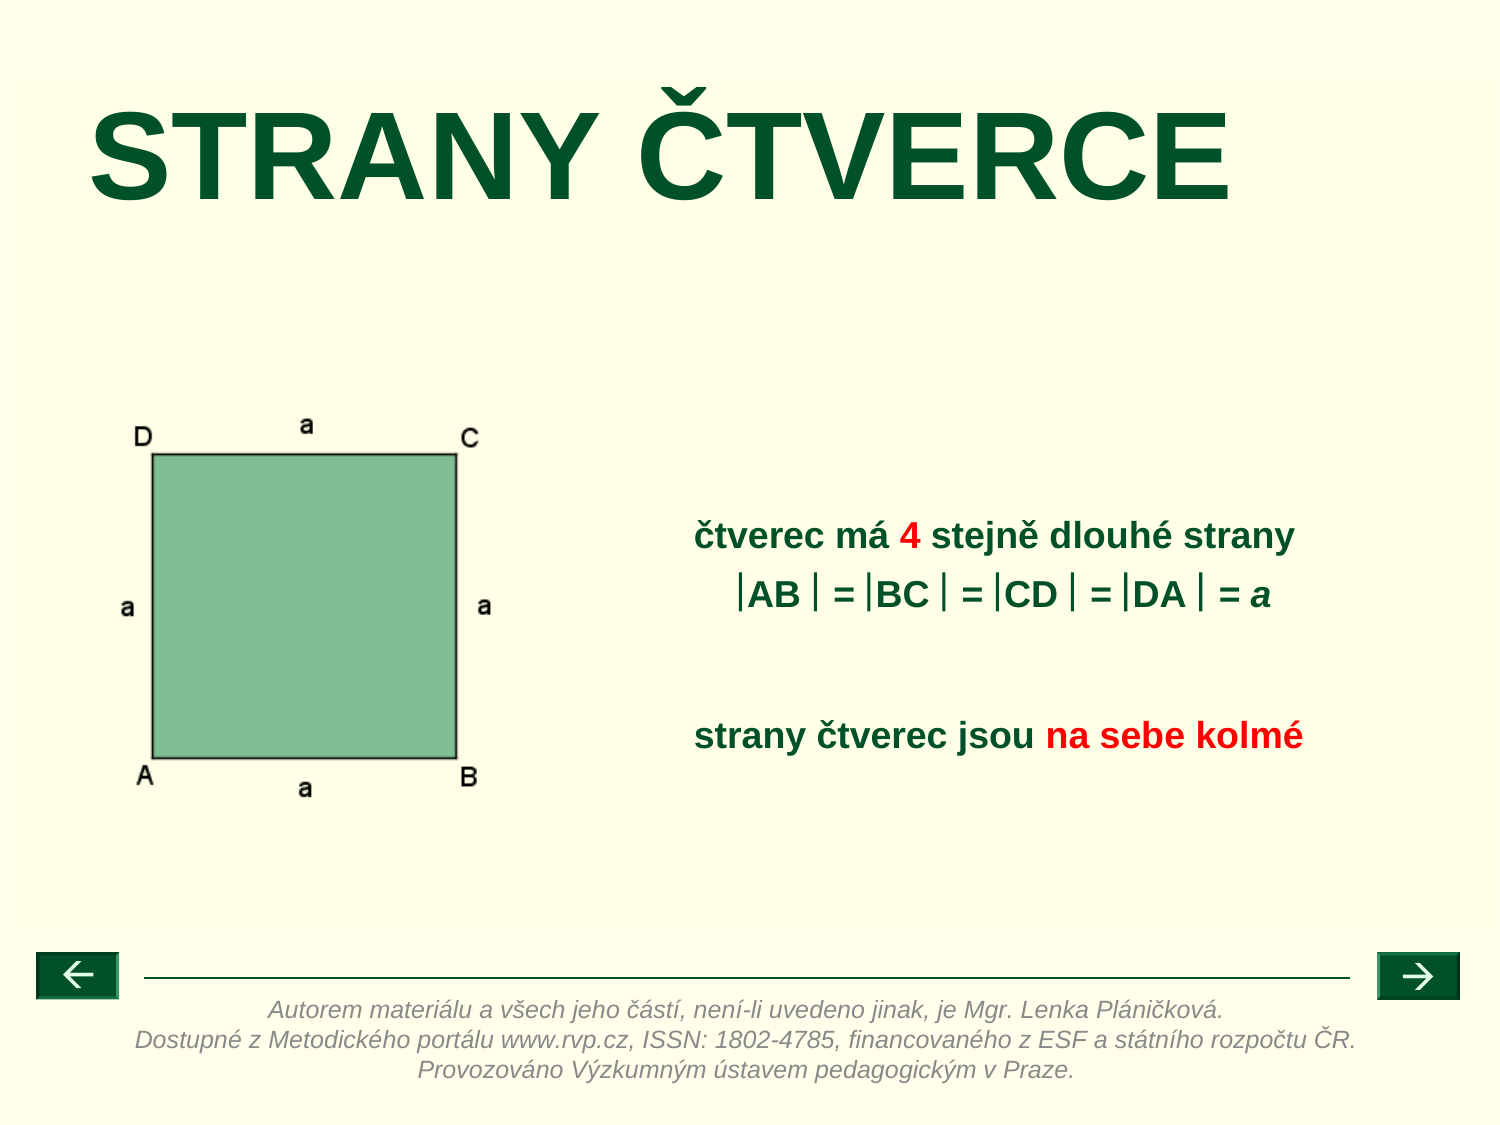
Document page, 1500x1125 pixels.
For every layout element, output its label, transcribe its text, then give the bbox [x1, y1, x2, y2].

text_box čtverec má 4 stejně dlouhé strany [679, 503, 1329, 562]
picture [17, 80, 1494, 928]
text_box Autorem materiálu a všech jeho částí, není-li uvedeno jinak, je Mgr. Lenka Pláničková. Dostupné z Metodického portálu www.rvp.cz, ISSN: 1802-4785, financovaného z ESF a státního rozpočtu ČR. Provozováno Výzkumným ústavem pedagogickým v Praze. [40, 997, 1454, 1080]
text_box  [40, 956, 116, 996]
text_box strany čtverec jsou na sebe kolmé [679, 703, 1329, 764]
title STRANY ČTVERCE [73, 55, 1424, 244]
text_box AB  = BC  = CD  = DA  = a [679, 562, 1329, 623]
text_box  [1381, 956, 1456, 996]
